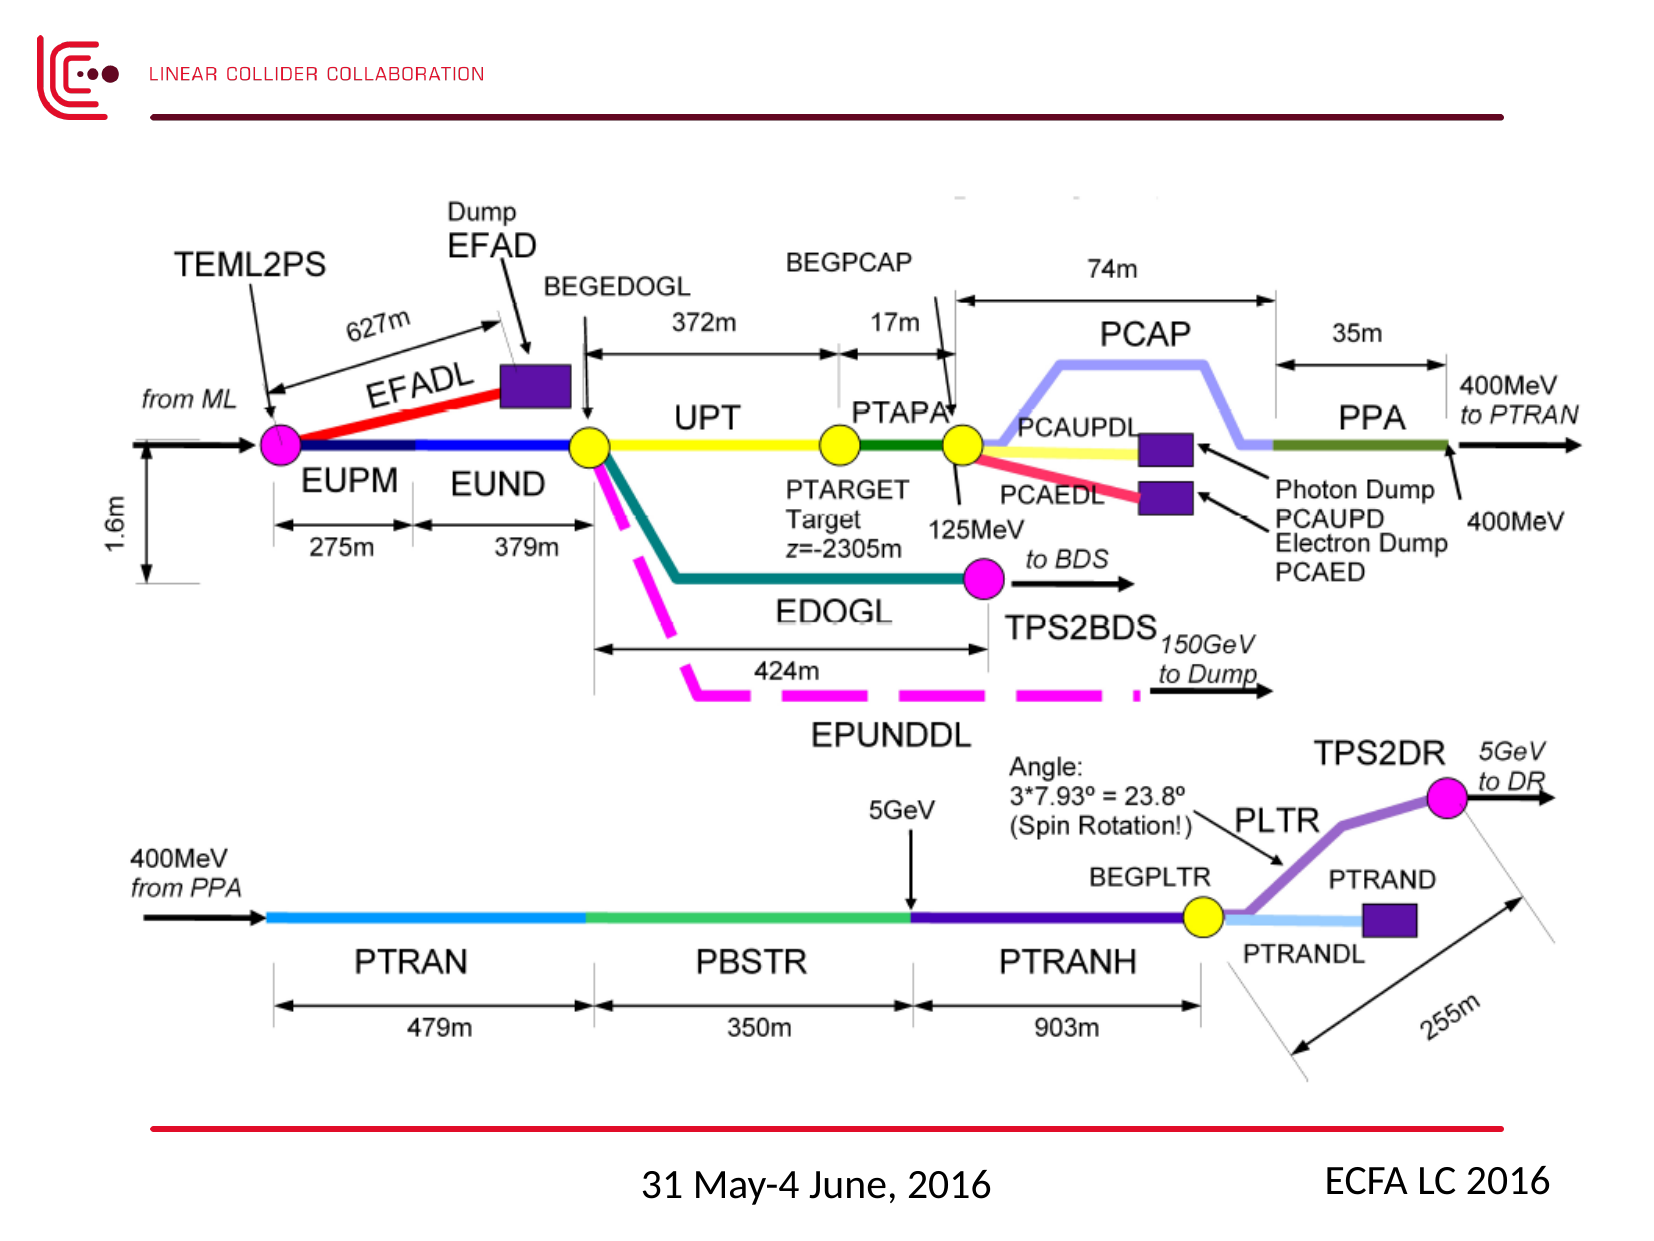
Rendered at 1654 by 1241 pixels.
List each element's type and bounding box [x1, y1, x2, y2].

picture [37, 35, 1621, 1132]
